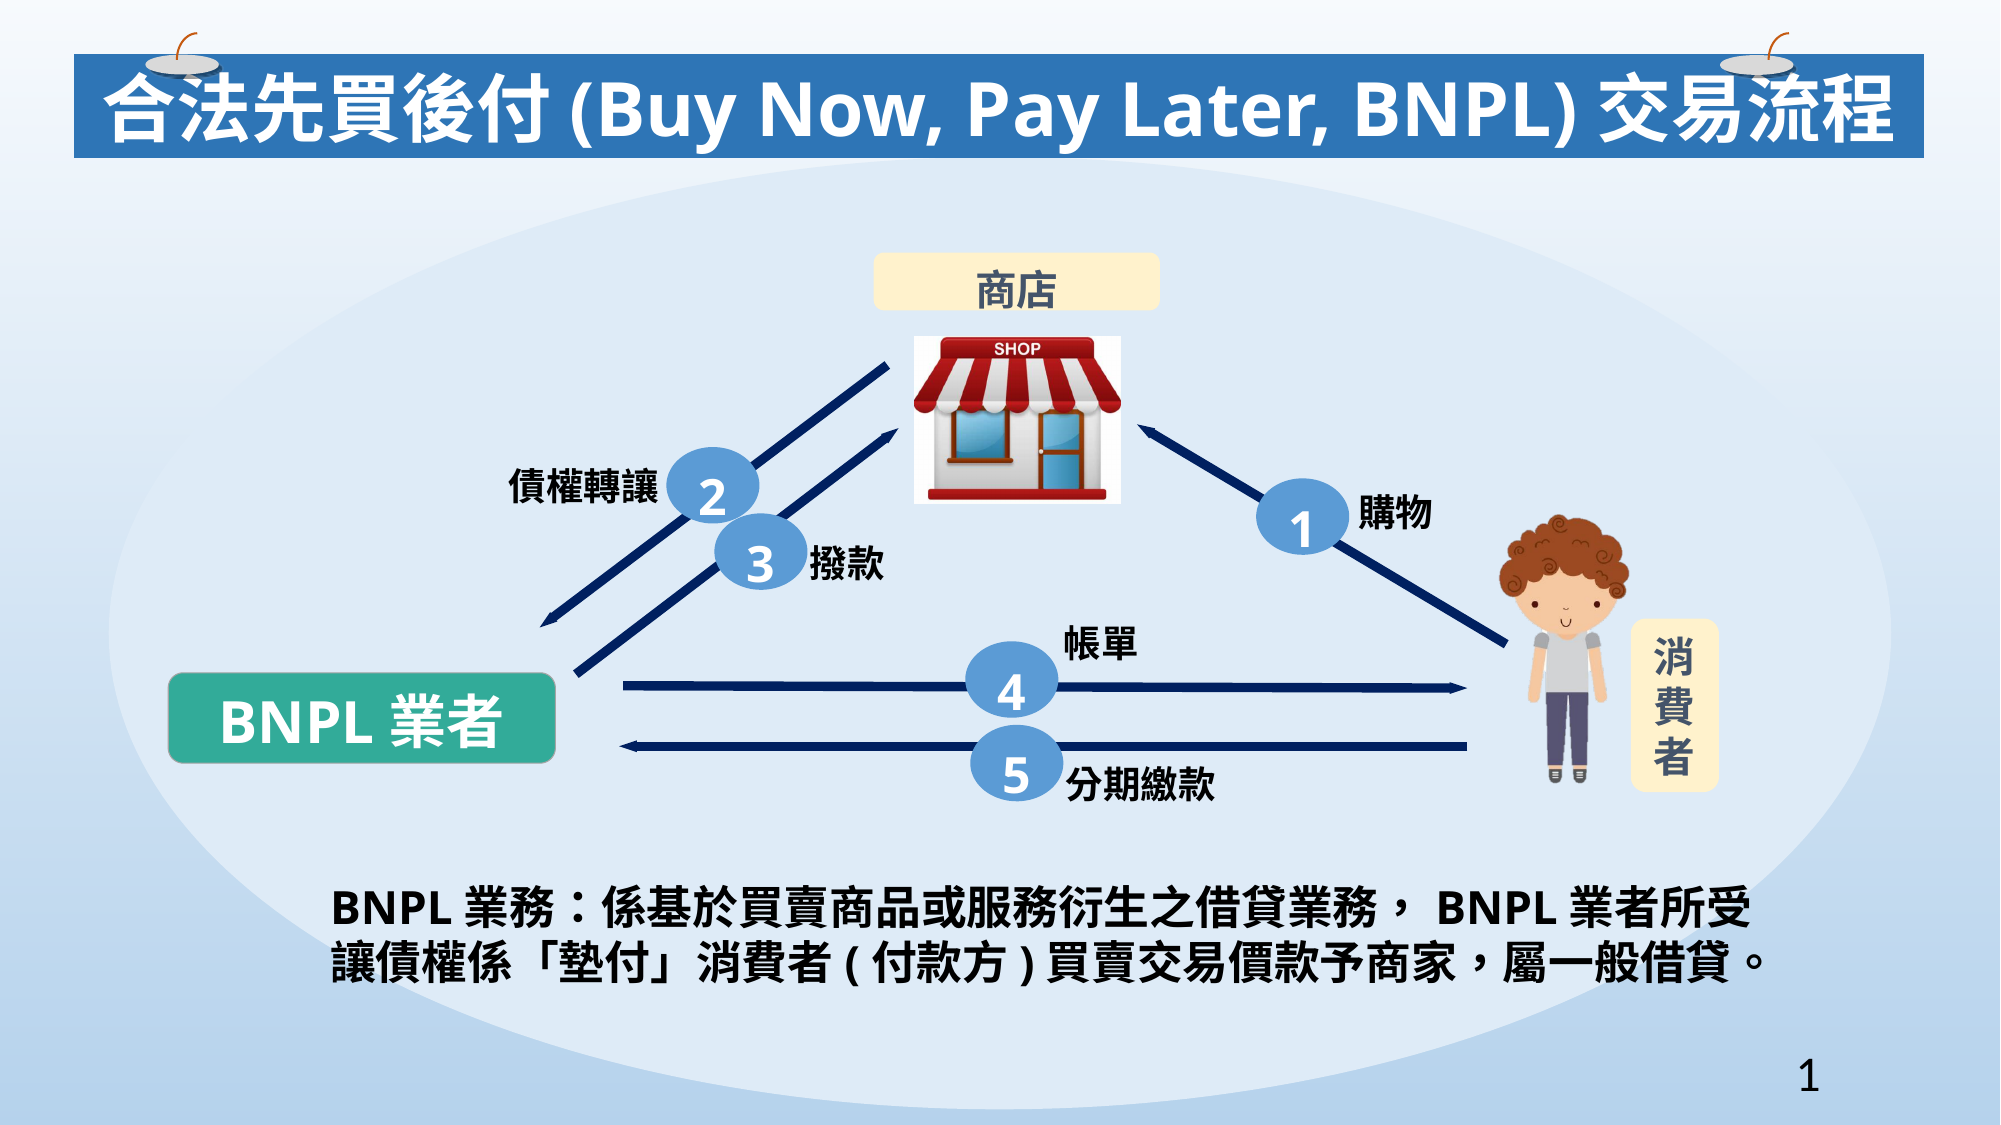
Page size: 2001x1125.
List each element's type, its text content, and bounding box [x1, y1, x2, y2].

text_box 2 [666, 447, 760, 524]
text_box BNPL業務：係基於買賣商品或服務衍生之借貸業務，BNPL業者所受讓債權係「墊付」消費者(付款方)買賣交易價款予商家，屬一般借貸。 [315, 871, 1802, 998]
picture [1468, 489, 1632, 795]
text_box [1721, 56, 1793, 74]
text_box [109, 158, 1891, 937]
text_box 消費者 [1631, 619, 1718, 791]
text_box 合法先買後付(Buy Now, Pay Later, BNPL)交易流程 [74, 54, 1924, 158]
text_box 撥款 [794, 532, 920, 593]
text_box 3 [714, 513, 808, 590]
text_box 分期繳款 [1050, 753, 1240, 814]
text_box [146, 55, 218, 74]
text_box 購物 [1343, 481, 1468, 543]
chart [914, 336, 1121, 504]
text_box 商店 [874, 253, 1159, 310]
text_box 債權轉讓 [493, 455, 683, 516]
text_box 1 [1256, 478, 1350, 555]
text_box 4 [965, 641, 1059, 718]
text_box 帳單 [1048, 612, 1173, 674]
text_box 5 [970, 724, 1064, 802]
text_box BNPL業者 [168, 672, 556, 764]
text_box [429, 998, 1571, 1109]
text_box 1 [1767, 1033, 1849, 1110]
